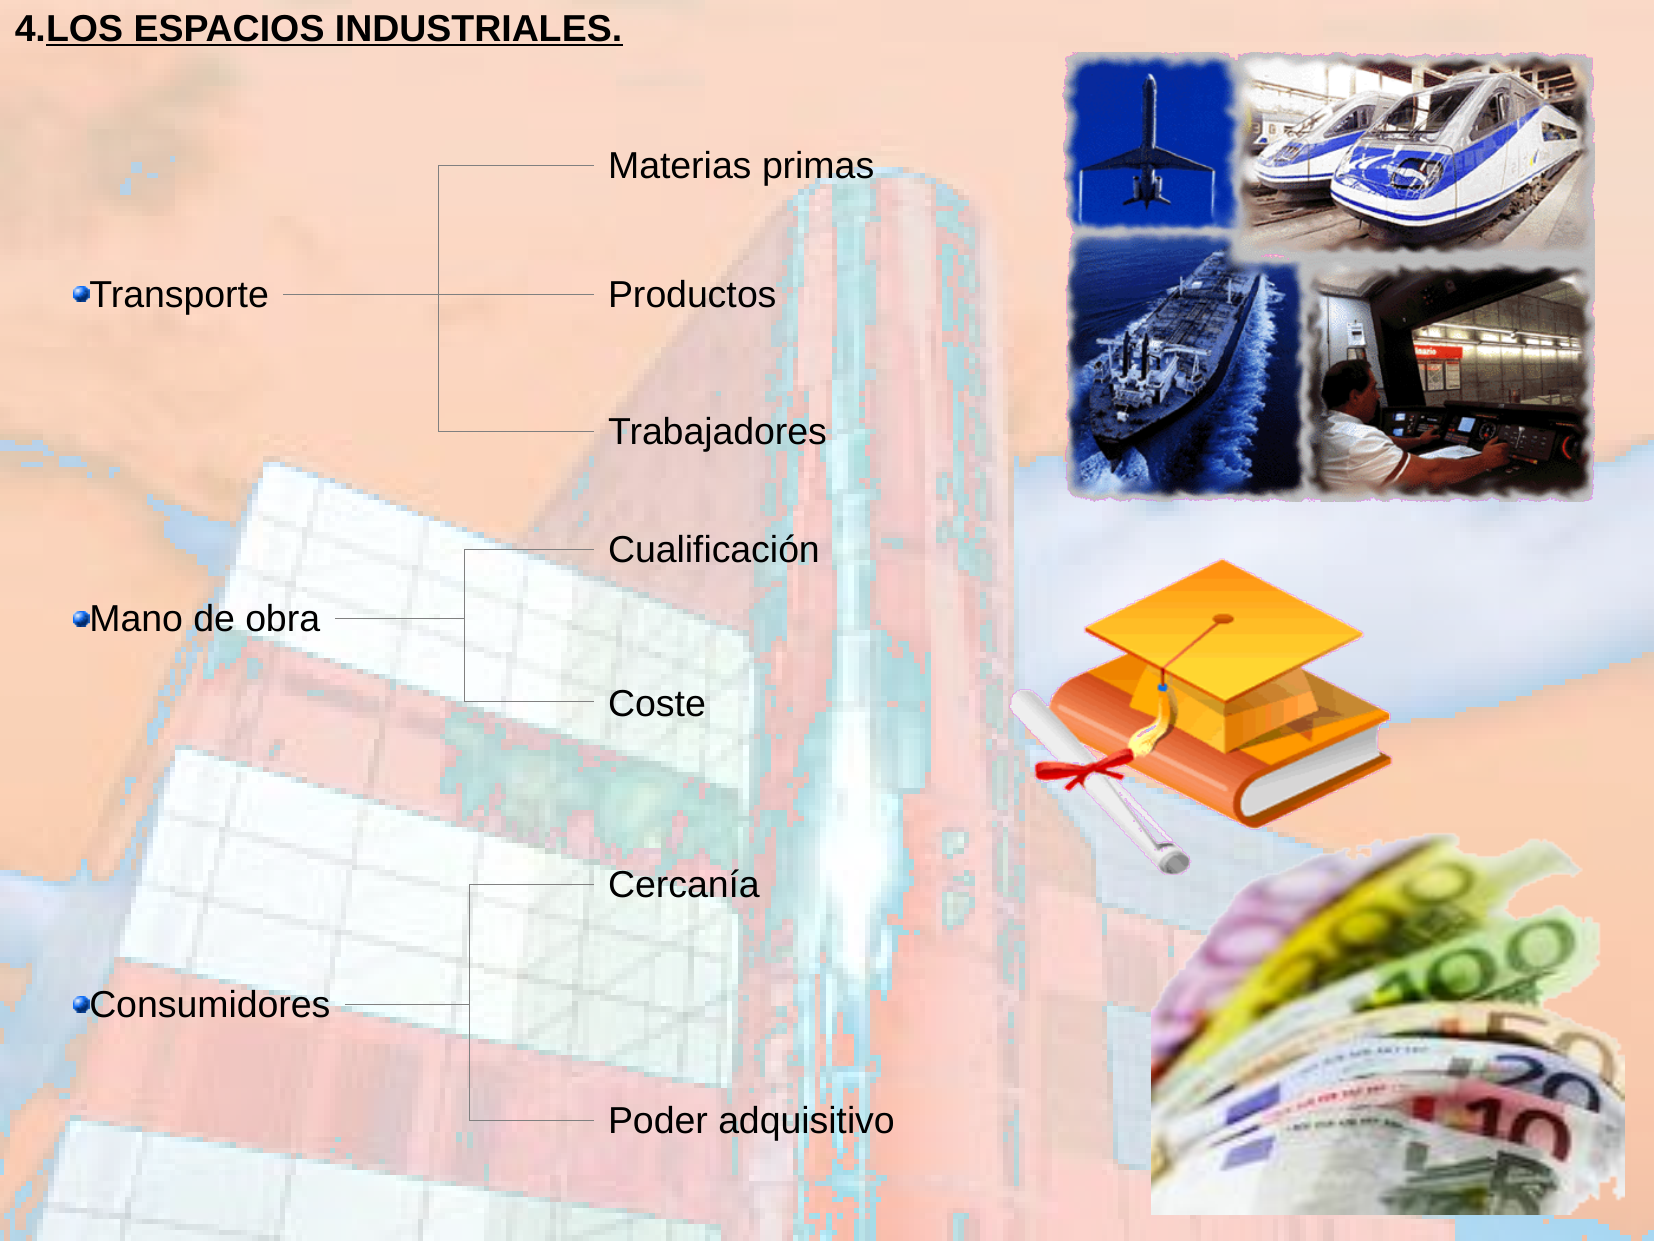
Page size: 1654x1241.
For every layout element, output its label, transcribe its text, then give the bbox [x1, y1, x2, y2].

text_box 4.LOS ESPACIOS INDUSTRIALES. [0, 0, 638, 57]
text_box Materias primas [593, 137, 890, 195]
text_box Cercanía [593, 856, 775, 914]
text_box Poder adquisitivo [593, 1092, 910, 1150]
text_box Trabajadores [593, 403, 842, 460]
text_box Cualificación [593, 521, 835, 579]
picture [0, 0, 1654, 1241]
text_box Consumidores [59, 976, 346, 1033]
text_box Transporte [59, 265, 284, 323]
text_box Coste [593, 668, 733, 728]
text_box Productos [593, 265, 792, 323]
text_box Mano de obra [59, 590, 336, 648]
